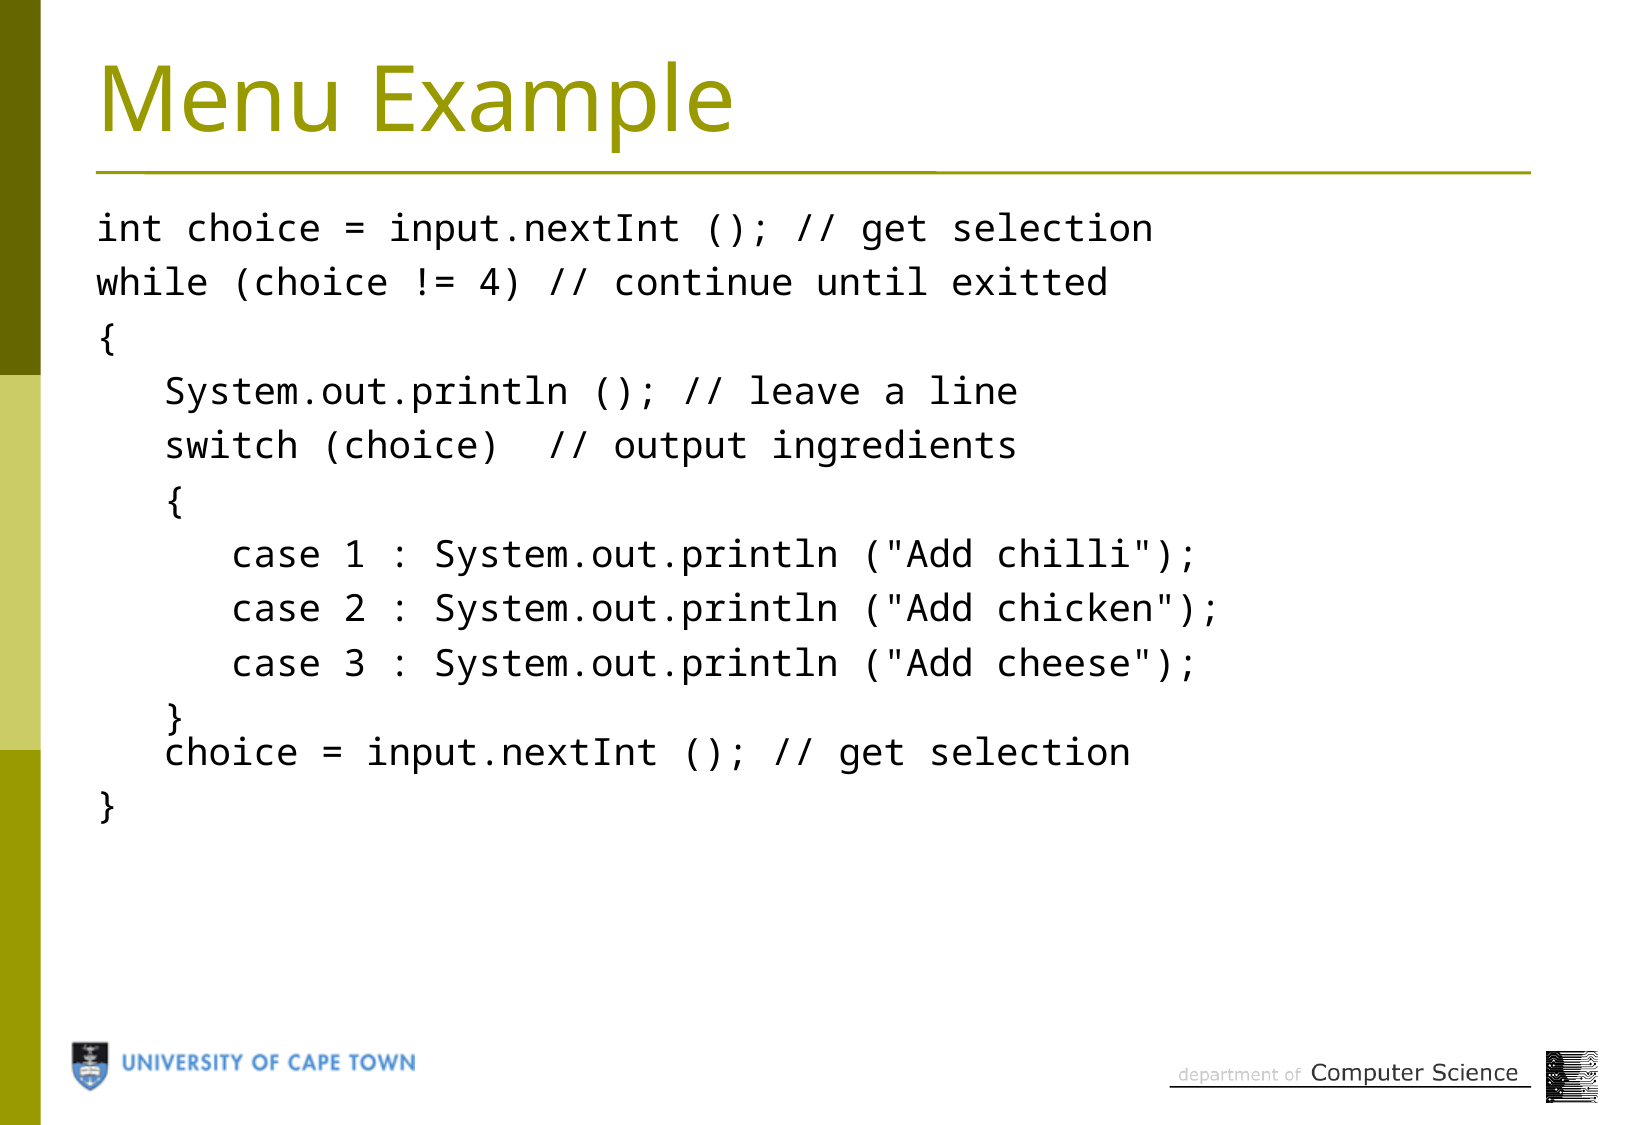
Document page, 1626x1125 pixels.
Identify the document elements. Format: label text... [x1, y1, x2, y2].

title Menu Example [81, 21, 1543, 180]
text_box int choice = input.nextInt (); // get selection while (choice != 4) // continue until exitted { System.out.println (); // leave a line switch (choice) // output ingredients { case 1 : System.out.println ("Add chilli"); case 2 : System.out.println ("Add chicken"); case 3 : System.out.println ("Add cheese"); } choice = input.nextInt (); // get selection } [81, 196, 1543, 1021]
picture [1546, 1051, 1598, 1103]
picture [61, 1024, 415, 1103]
picture [1169, 1043, 1532, 1091]
